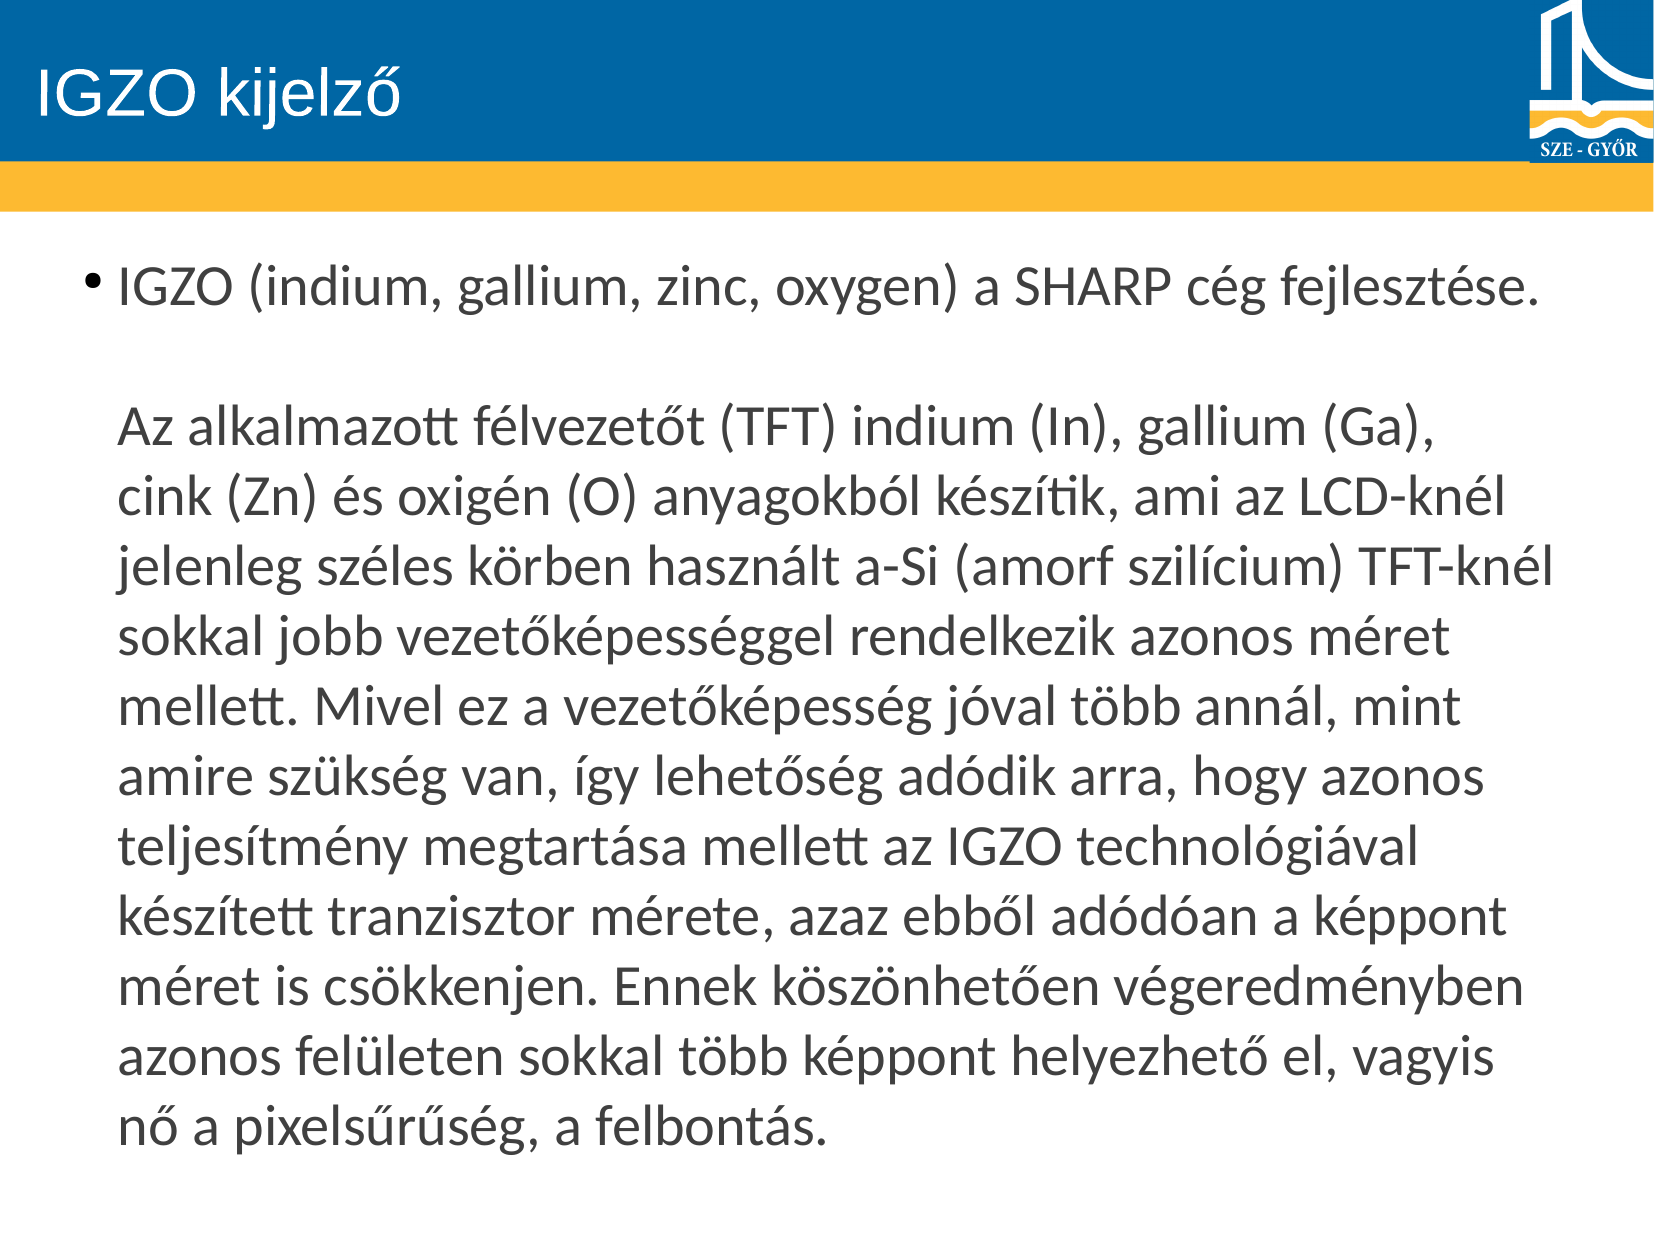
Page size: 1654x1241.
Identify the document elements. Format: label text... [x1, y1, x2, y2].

text_box IGZO kijelző [34, 48, 1524, 144]
picture [1529, 0, 1654, 163]
text_box IGZO (indium, gallium, zinc, oxygen) a SHARP cég fejlesztése. Az alkalmazott félvezetőt (TFT) indium (In), gallium (Ga), cink (Zn) és oxigén (O) anyagokból készítik, ami az LCD-knél jelenleg széles körben használt a-Si (amorf szilícium) TFT-knél sokkal jobb vezetőképességgel rendelkezik azonos méret mellett. Mivel ez a vezetőképesség jóval több annál, mint amire szükség van, így lehetőség adódik arra, hogy azonos teljesítmény megtartása mellett az IGZO technológiával készített tranzisztor mérete, azaz ebből adódóan a képpont méret is csökkenjen. Ennek köszönhetően végeredményben azonos felületen sokkal több képpont helyezhető el, vagyis nő a pixelsűrűség, a felbontás. [82, 247, 1571, 1198]
